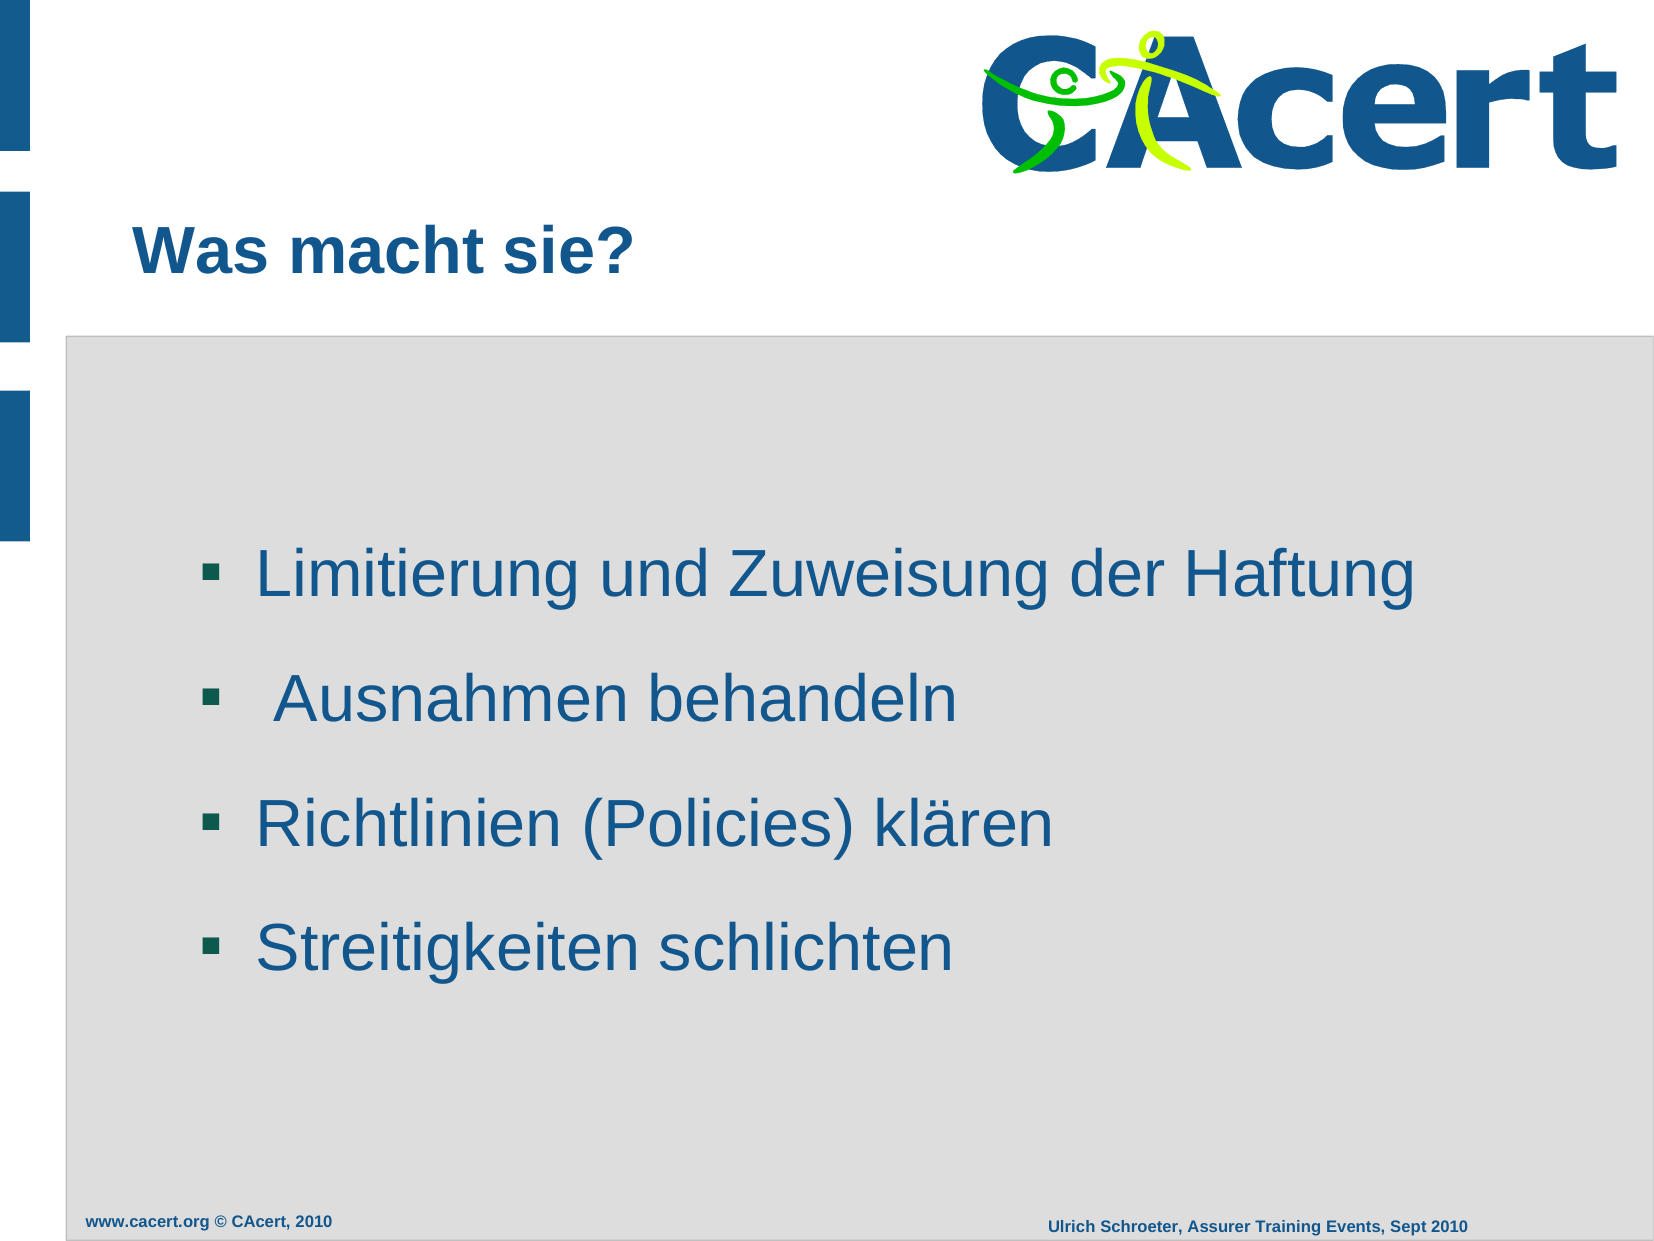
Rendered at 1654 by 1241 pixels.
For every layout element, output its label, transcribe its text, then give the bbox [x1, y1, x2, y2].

list Limitierung und Zuweisung der Haftung Ausnahmen behandeln Richtlinien (Policies) klären Streitigkeiten schlichten [177, 413, 1536, 1109]
text_box Was macht sie? [118, 191, 652, 296]
